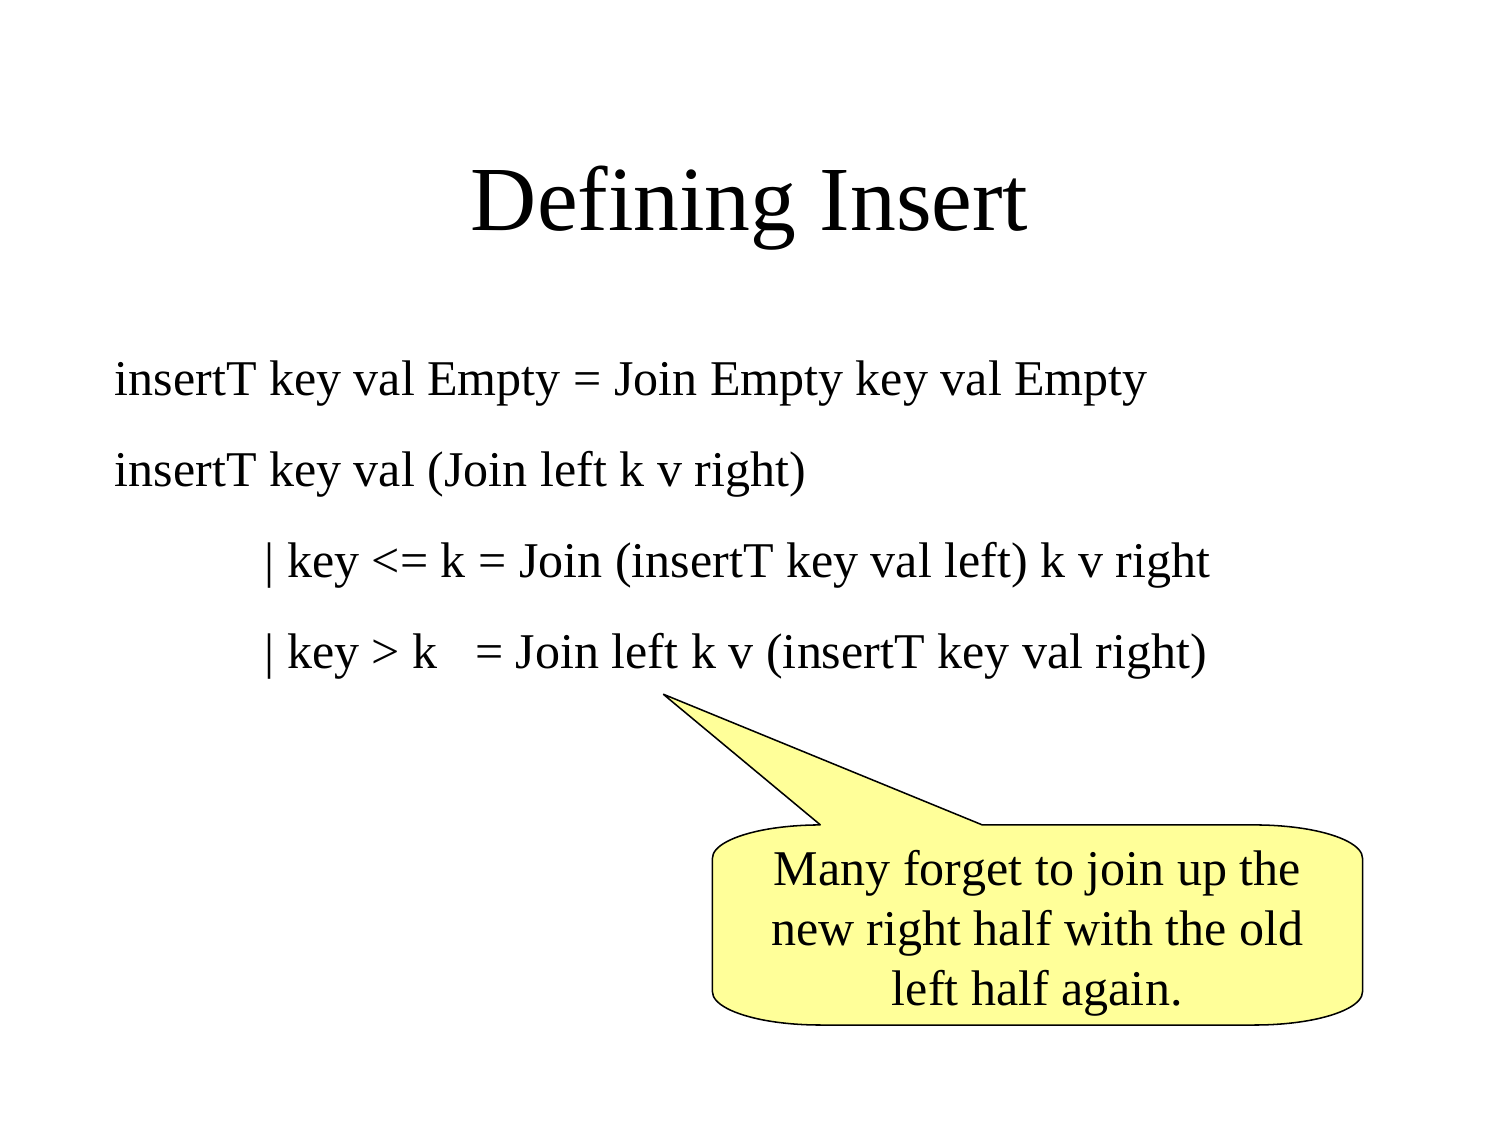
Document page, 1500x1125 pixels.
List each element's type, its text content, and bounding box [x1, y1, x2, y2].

text_box insertT key val Empty = Join Empty key val Empty insertT key val (Join left k v right) | key <= k = Join (insertT key val left) k v right | key > k = Join left k v (insertT key val right) [99, 337, 1401, 687]
text_box Many forget to join up the new right half with the old left half again. [663, 694, 1363, 1026]
title Defining Insert [112, 99, 1388, 288]
